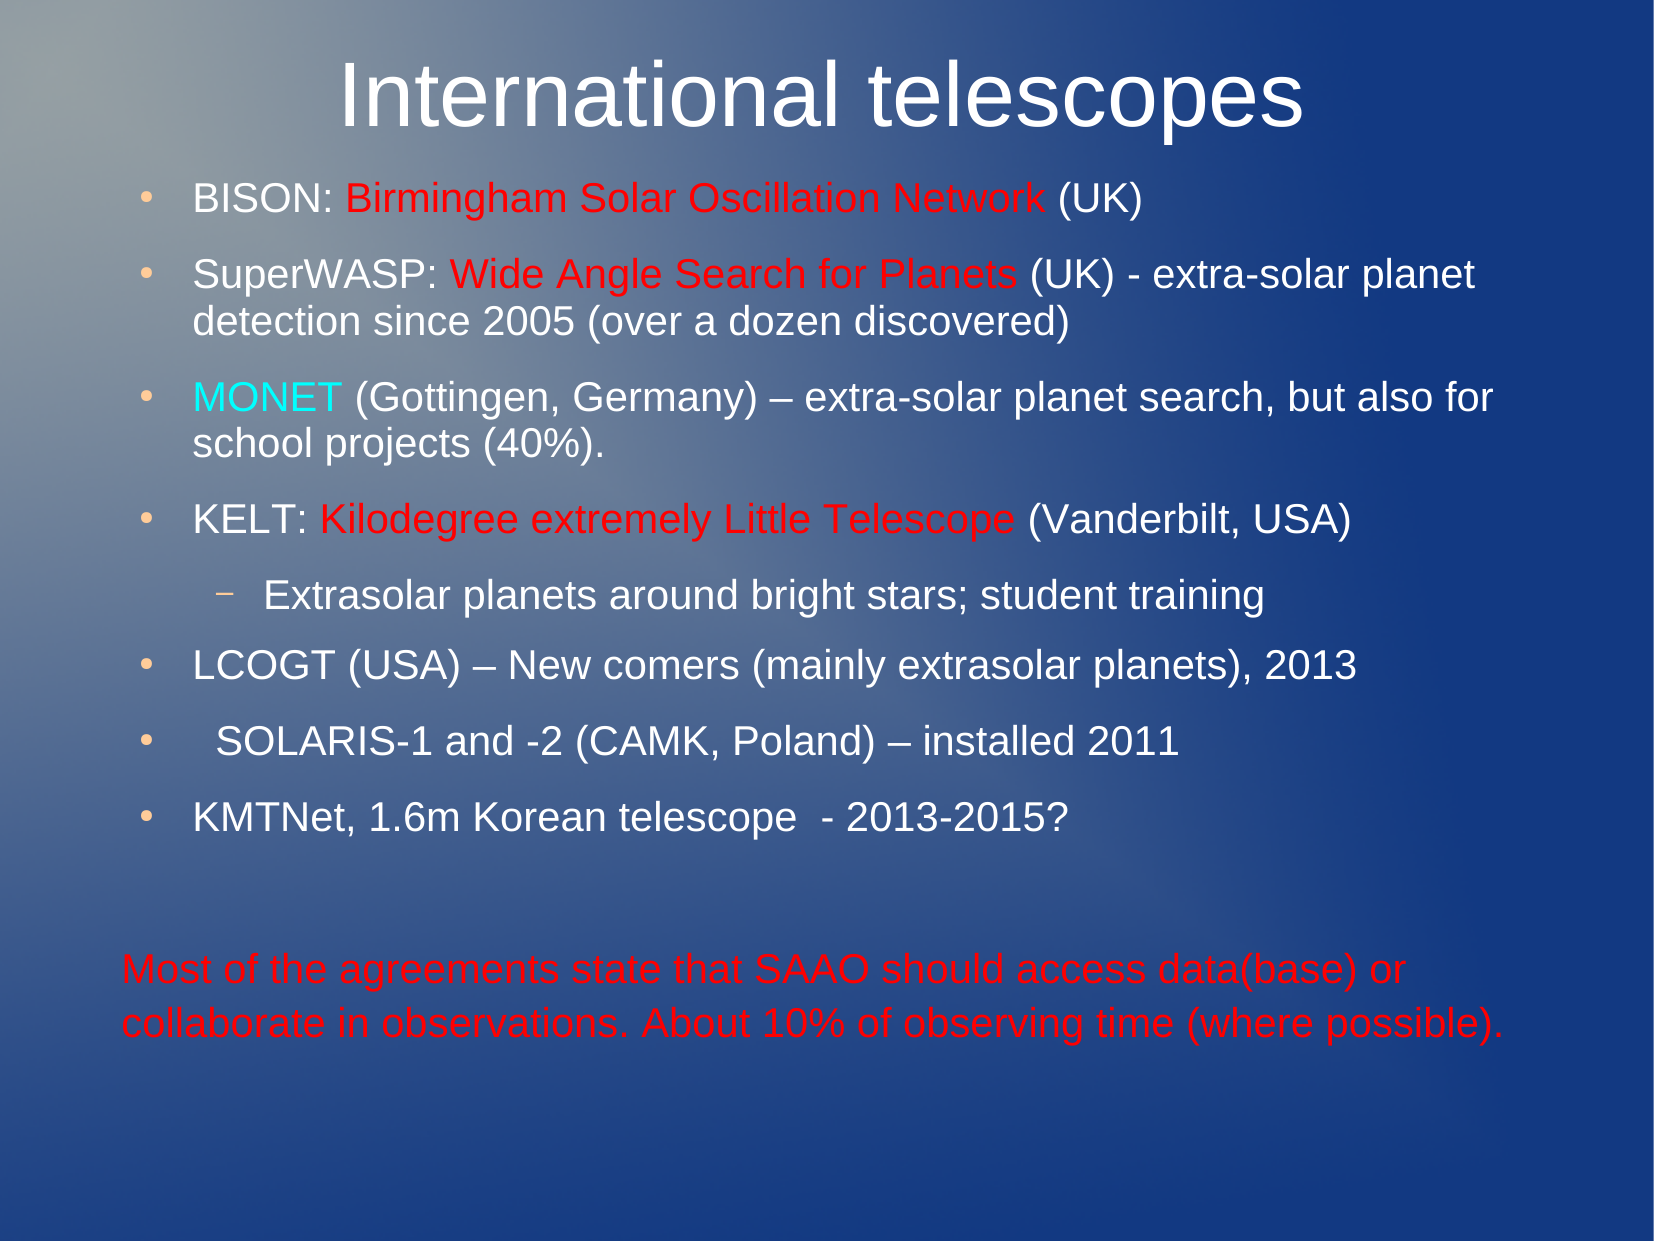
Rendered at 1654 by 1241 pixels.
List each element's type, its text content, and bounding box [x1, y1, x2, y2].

list BISON: Birmingham Solar Oscillation Network (UK) SuperWASP: Wide Angle Search for Planets (UK) - extra-solar planet detection since 2005 (over a dozen discovered) MONET (Gottingen, Germany) – extra-solar planet search, but also for school projects (40%). KELT: Kilodegree extremely Little Telescope (Vanderbilt, USA) Extrasolar planets around bright stars; student training LCOGT (USA) – New comers (mainly extrasolar planets), 2013 SOLARIS-1 and -2 (CAMK, Poland) – installed 2011 KMTNet, 1.6m Korean telescope - 2013-2015? Most of the agreements state that SAAO should access data(base) or collaborate in observations. About 10% of observing time (where possible). [121, 174, 1595, 1138]
picture [0, 0, 1654, 1241]
title International telescopes [116, 0, 1529, 190]
